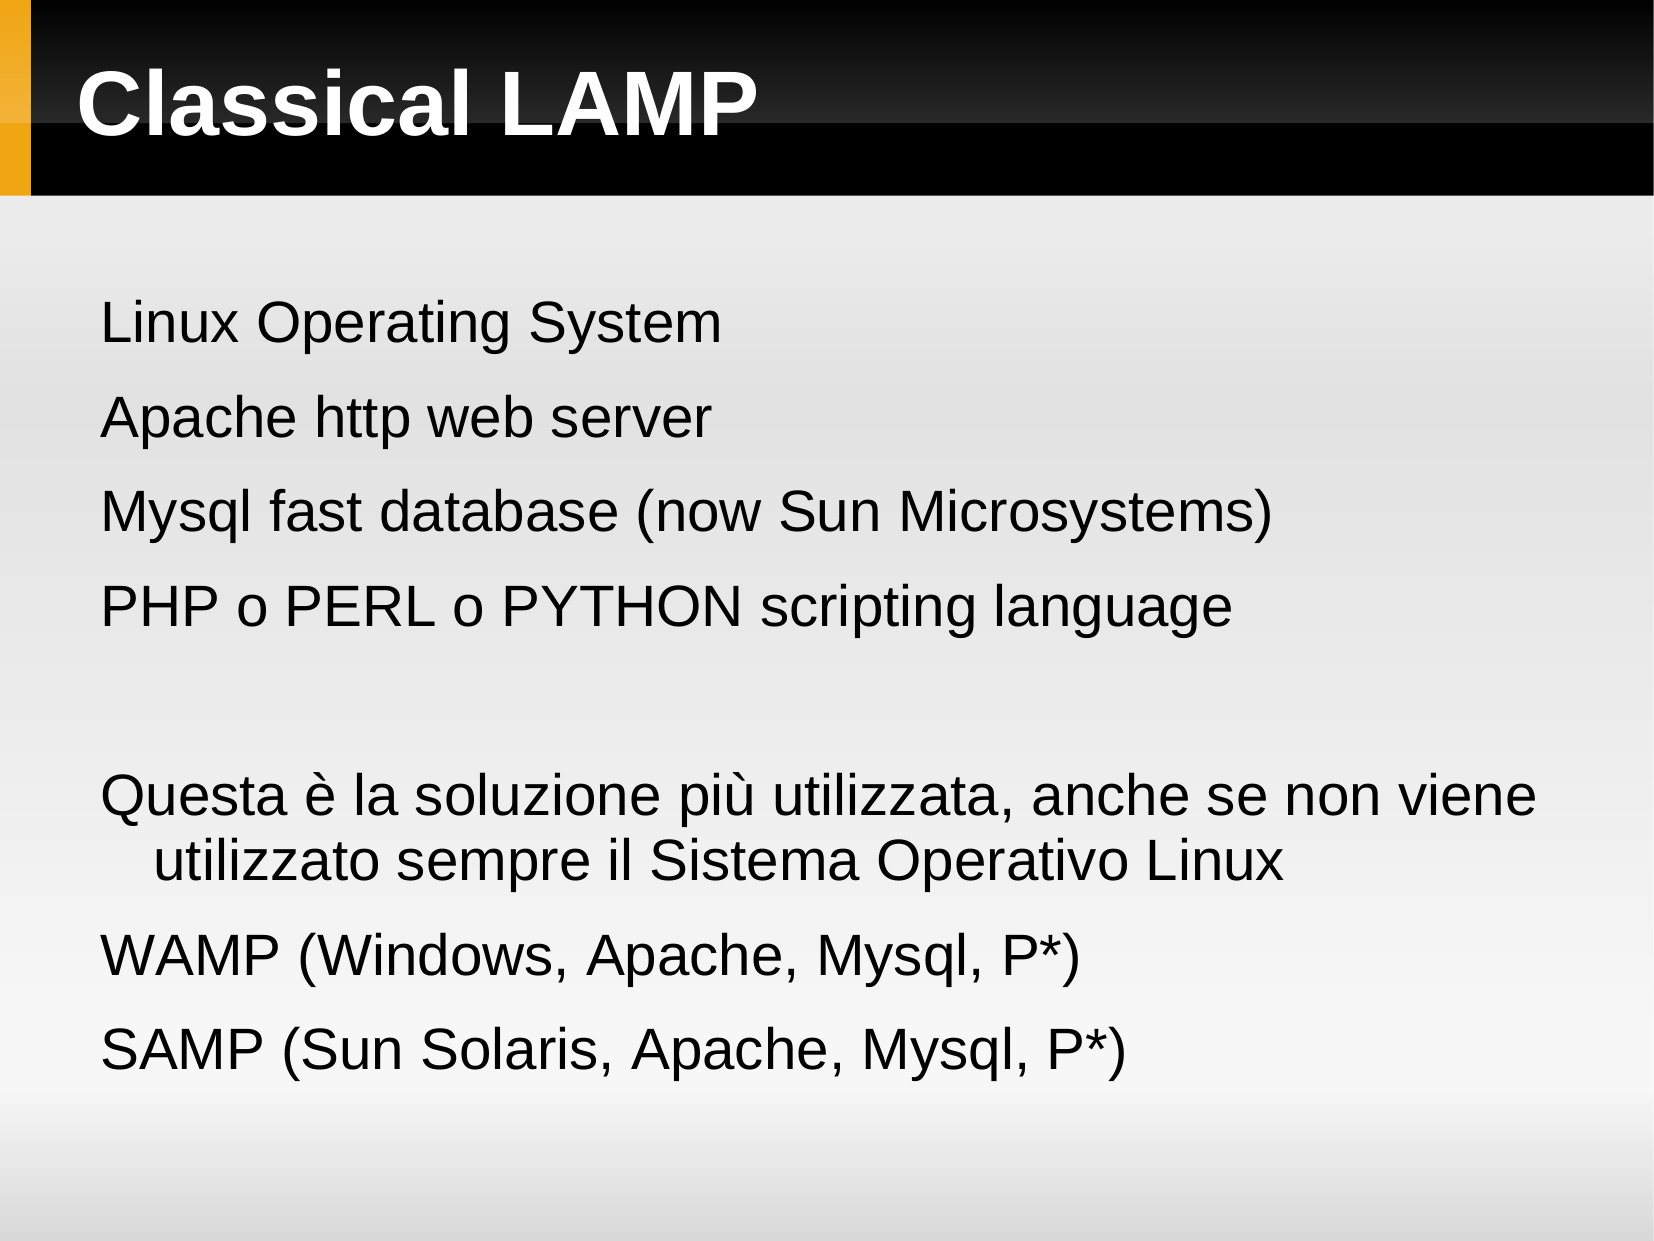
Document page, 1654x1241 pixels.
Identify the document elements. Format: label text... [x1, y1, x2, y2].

picture [0, 0, 1654, 1241]
title Classical LAMP [76, 7, 1565, 200]
list Linux Operating System Apache http web server Mysql fast database (now Sun Microsystems) PHP o PERL o PYTHON scripting language Questa è la soluzione più utilizzata, anche se non viene utilizzato sempre il Sistema Operativo Linux WAMP (Windows, Apache, Mysql, P*) SAMP (Sun Solaris, Apache, Mysql, P*) [82, 290, 1571, 1094]
